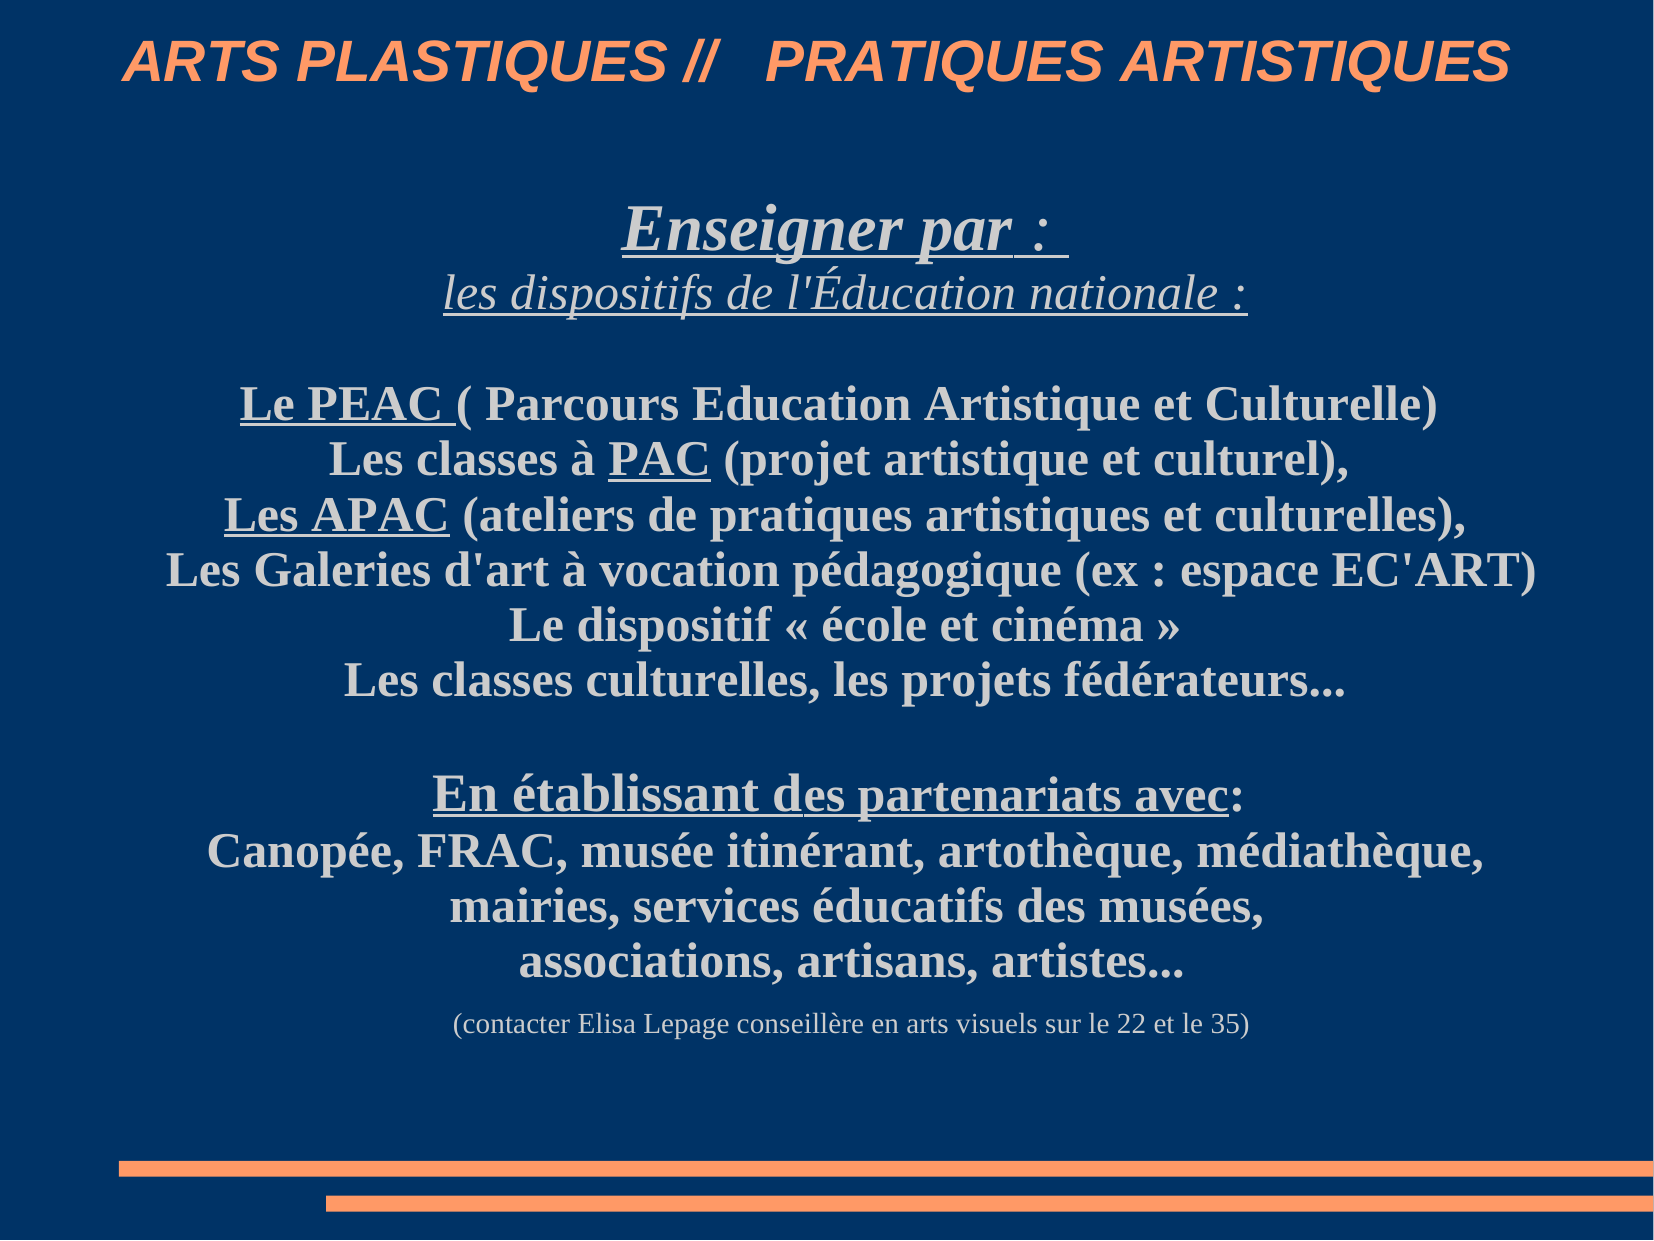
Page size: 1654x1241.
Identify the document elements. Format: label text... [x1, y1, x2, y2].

subtitle Enseigner par : les dispositifs de l'Éducation nationale : Le PEAC ( Parcours Education Artistique et Culturelle) Les classes à PAC (projet artistique et culturel), Les APAC (ateliers de pratiques artistiques et culturelles), Les Galeries d'art à vocation pédagogique (ex : espace EC'ART) Le dispositif « école et cinéma » Les classes culturelles, les projets fédérateurs... En établissant des partenariats avec: Canopée, FRAC, musée itinérant, artothèque, médiathèque, mairies, services éducatifs des musées, associations, artisans, artistes... (contacter Elisa Lepage conseillère en arts visuels sur le 22 et le 35) [125, 118, 1565, 1118]
title ARTS PLASTIQUES // PRATIQUES ARTISTIQUES [118, 26, 1531, 151]
